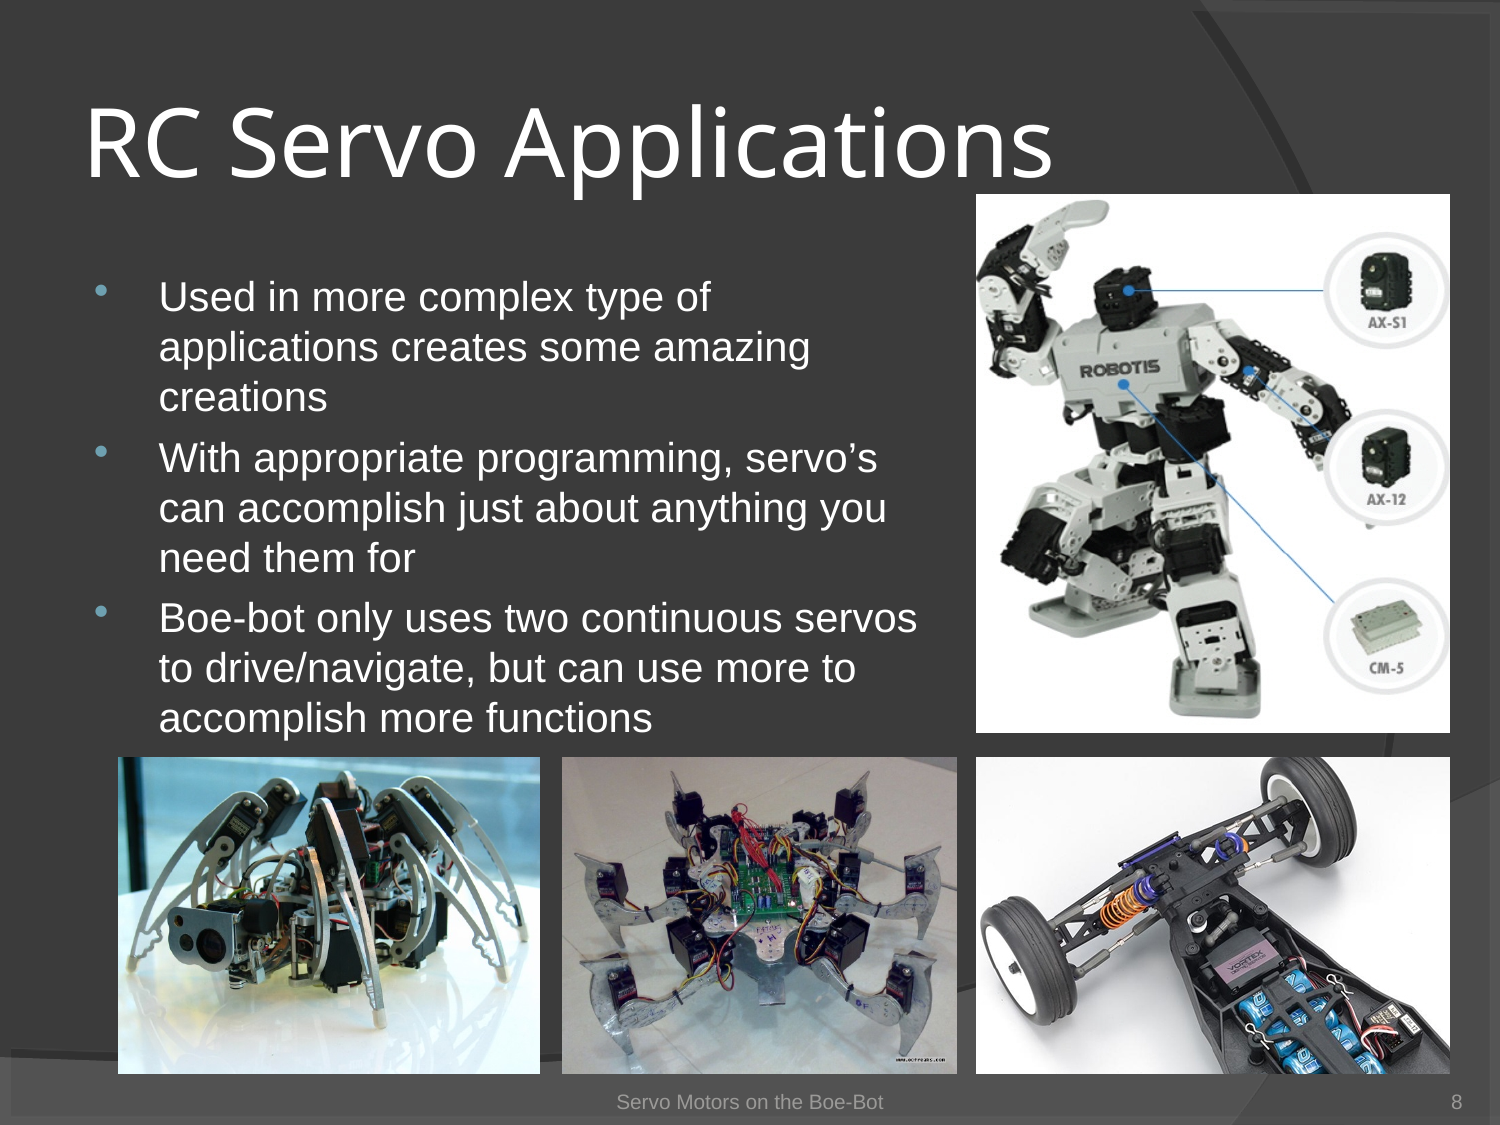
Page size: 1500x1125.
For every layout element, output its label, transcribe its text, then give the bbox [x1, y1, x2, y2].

picture [118, 757, 540, 1074]
picture [976, 757, 1450, 1074]
list Used in more complex type of applications creates some amazing creations With appropriate programming, servo’s can accomplish just about anything you need them for Boe-bot only uses two continuous servos to drive/navigate, but can use more to accomplish more functions [74, 262, 957, 749]
picture [562, 757, 957, 1074]
text_box Servo Motors on the Boe-Bot [512, 1053, 988, 1114]
title RC Servo Applications [74, 45, 1300, 233]
picture [976, 194, 1450, 734]
text_box <number> [1337, 1053, 1463, 1114]
